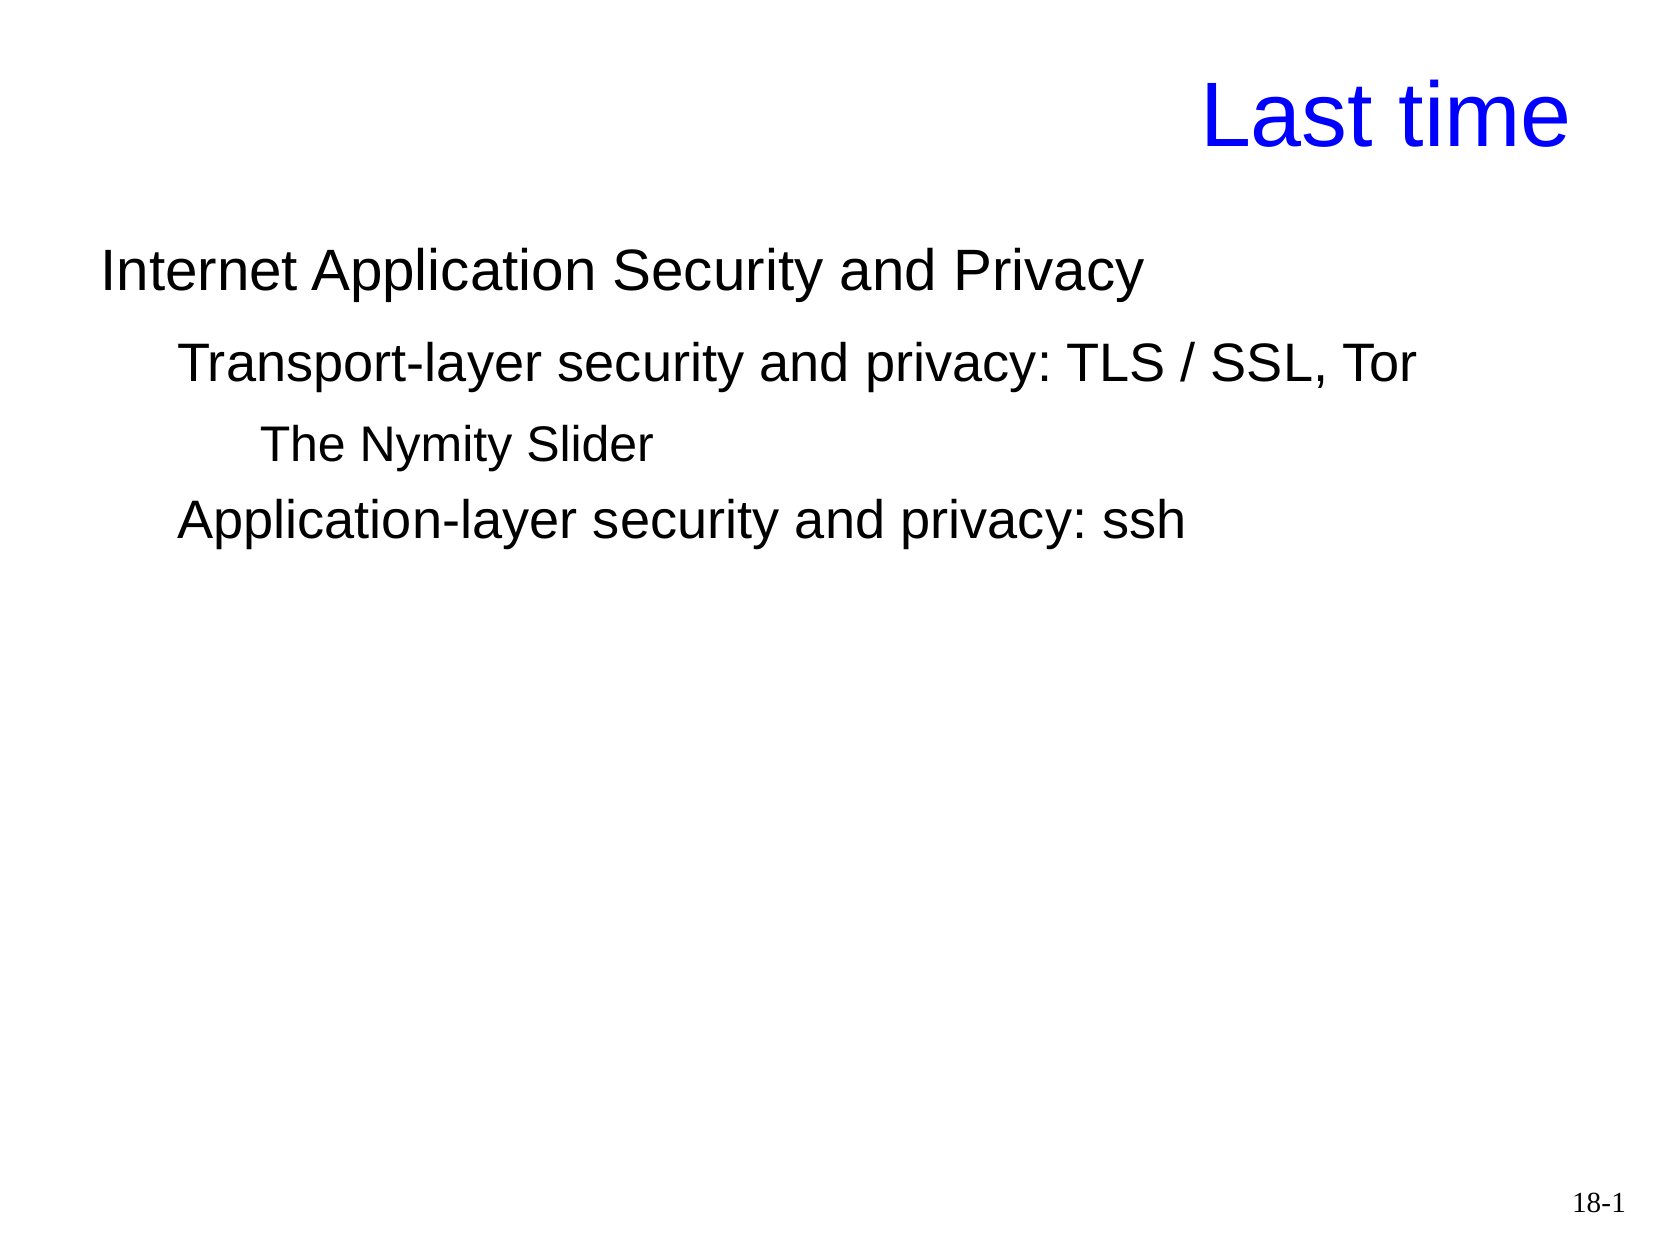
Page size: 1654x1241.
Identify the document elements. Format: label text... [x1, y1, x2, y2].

title Last time [84, 11, 1573, 219]
list Internet Application Security and Privacy Transport-layer security and privacy: TLS / SSL, Tor The Nymity Slider Application-layer security and privacy: ssh [82, 237, 1571, 1171]
